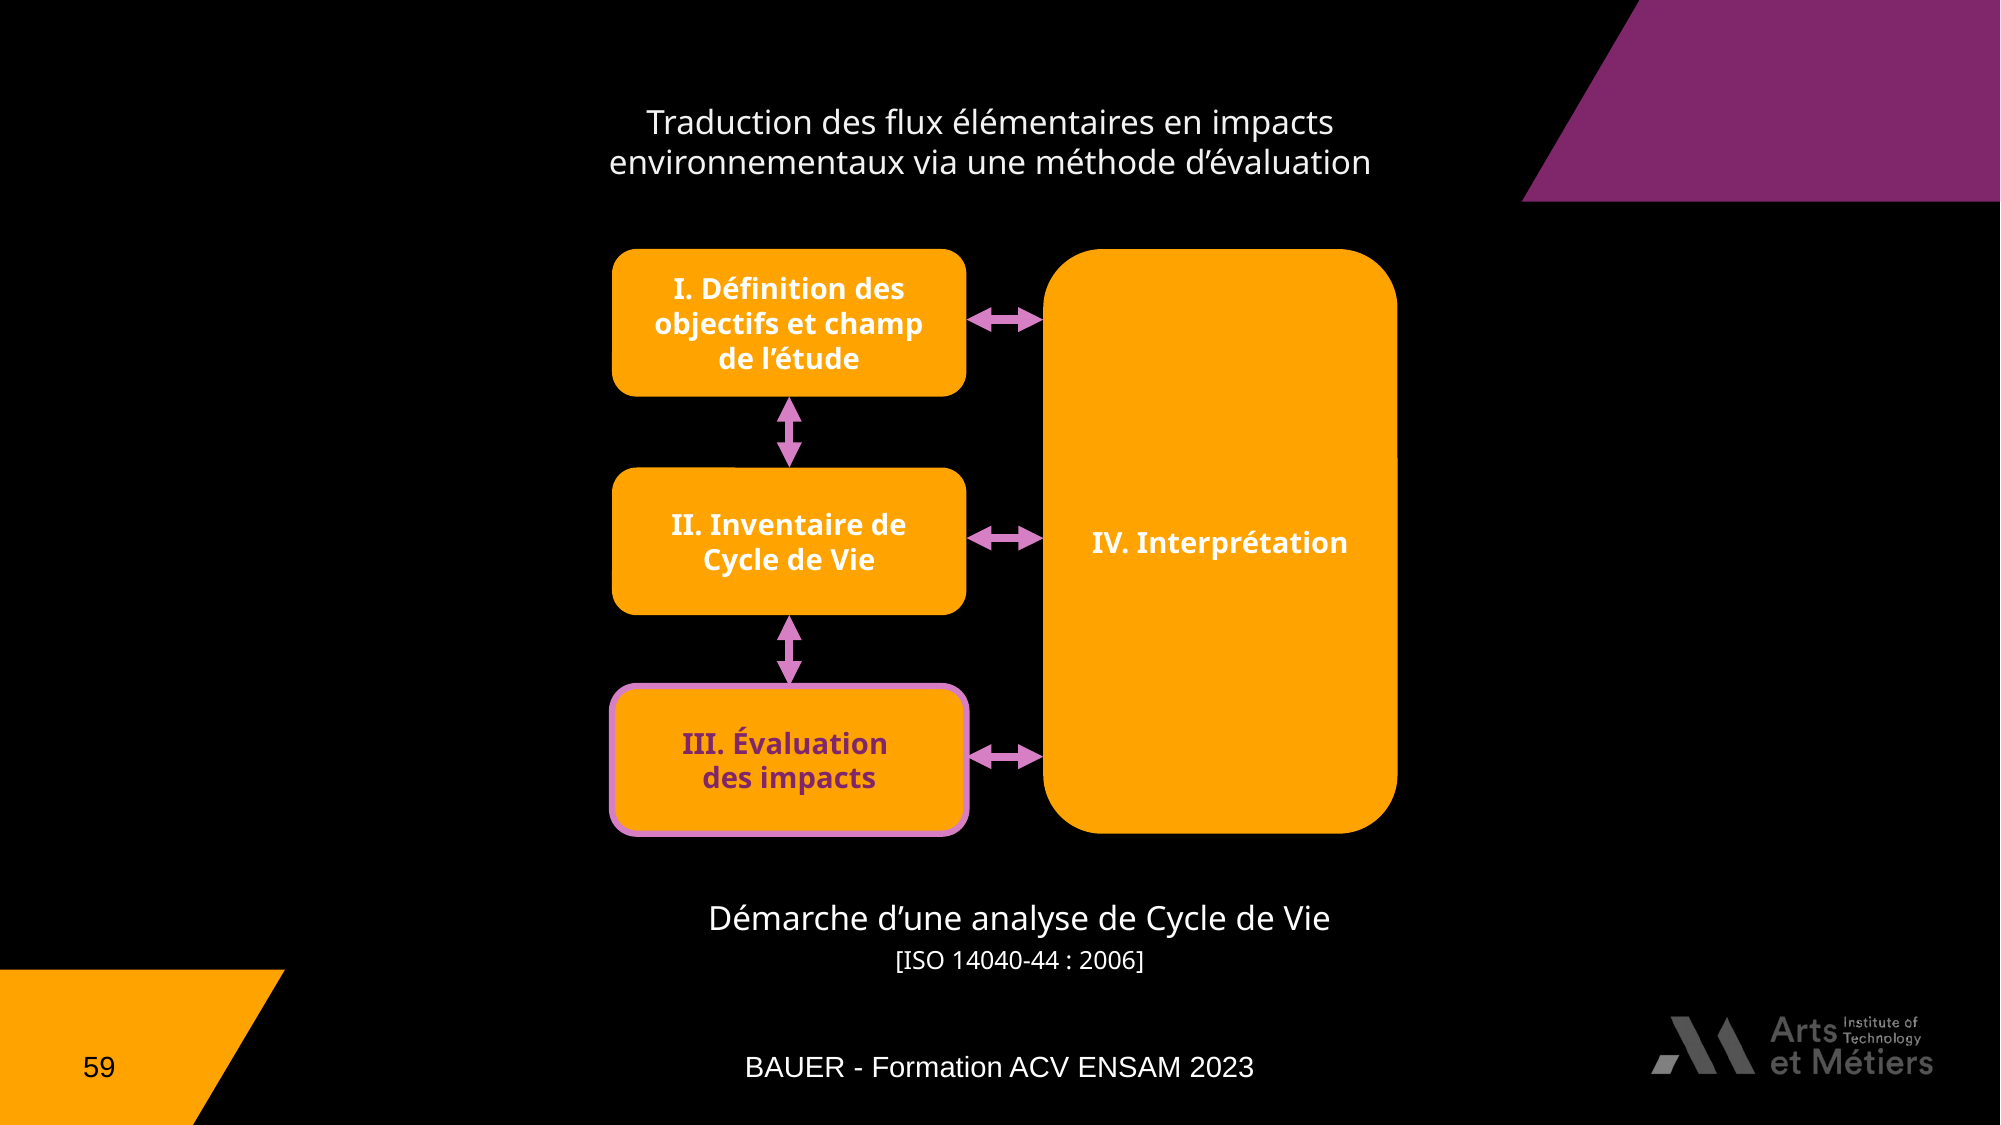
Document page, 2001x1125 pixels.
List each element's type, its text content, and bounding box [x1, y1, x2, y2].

text_box III. Évaluation des impacts [611, 685, 967, 834]
text_box Démarche d’une analyse de Cycle de Vie [ISO 14040-44 : 2006] [582, 880, 1458, 983]
text_box I. Définition des objectifs et champ de l’étude [611, 248, 967, 397]
text_box II. Inventaire de Cycle de Vie [611, 467, 967, 616]
text_box Traduction des flux élémentaires en impacts environnementaux via une méthode d’évaluation [547, 67, 1435, 216]
text_box IV. Interprétation [1043, 249, 1398, 834]
picture [1631, 997, 1952, 1093]
